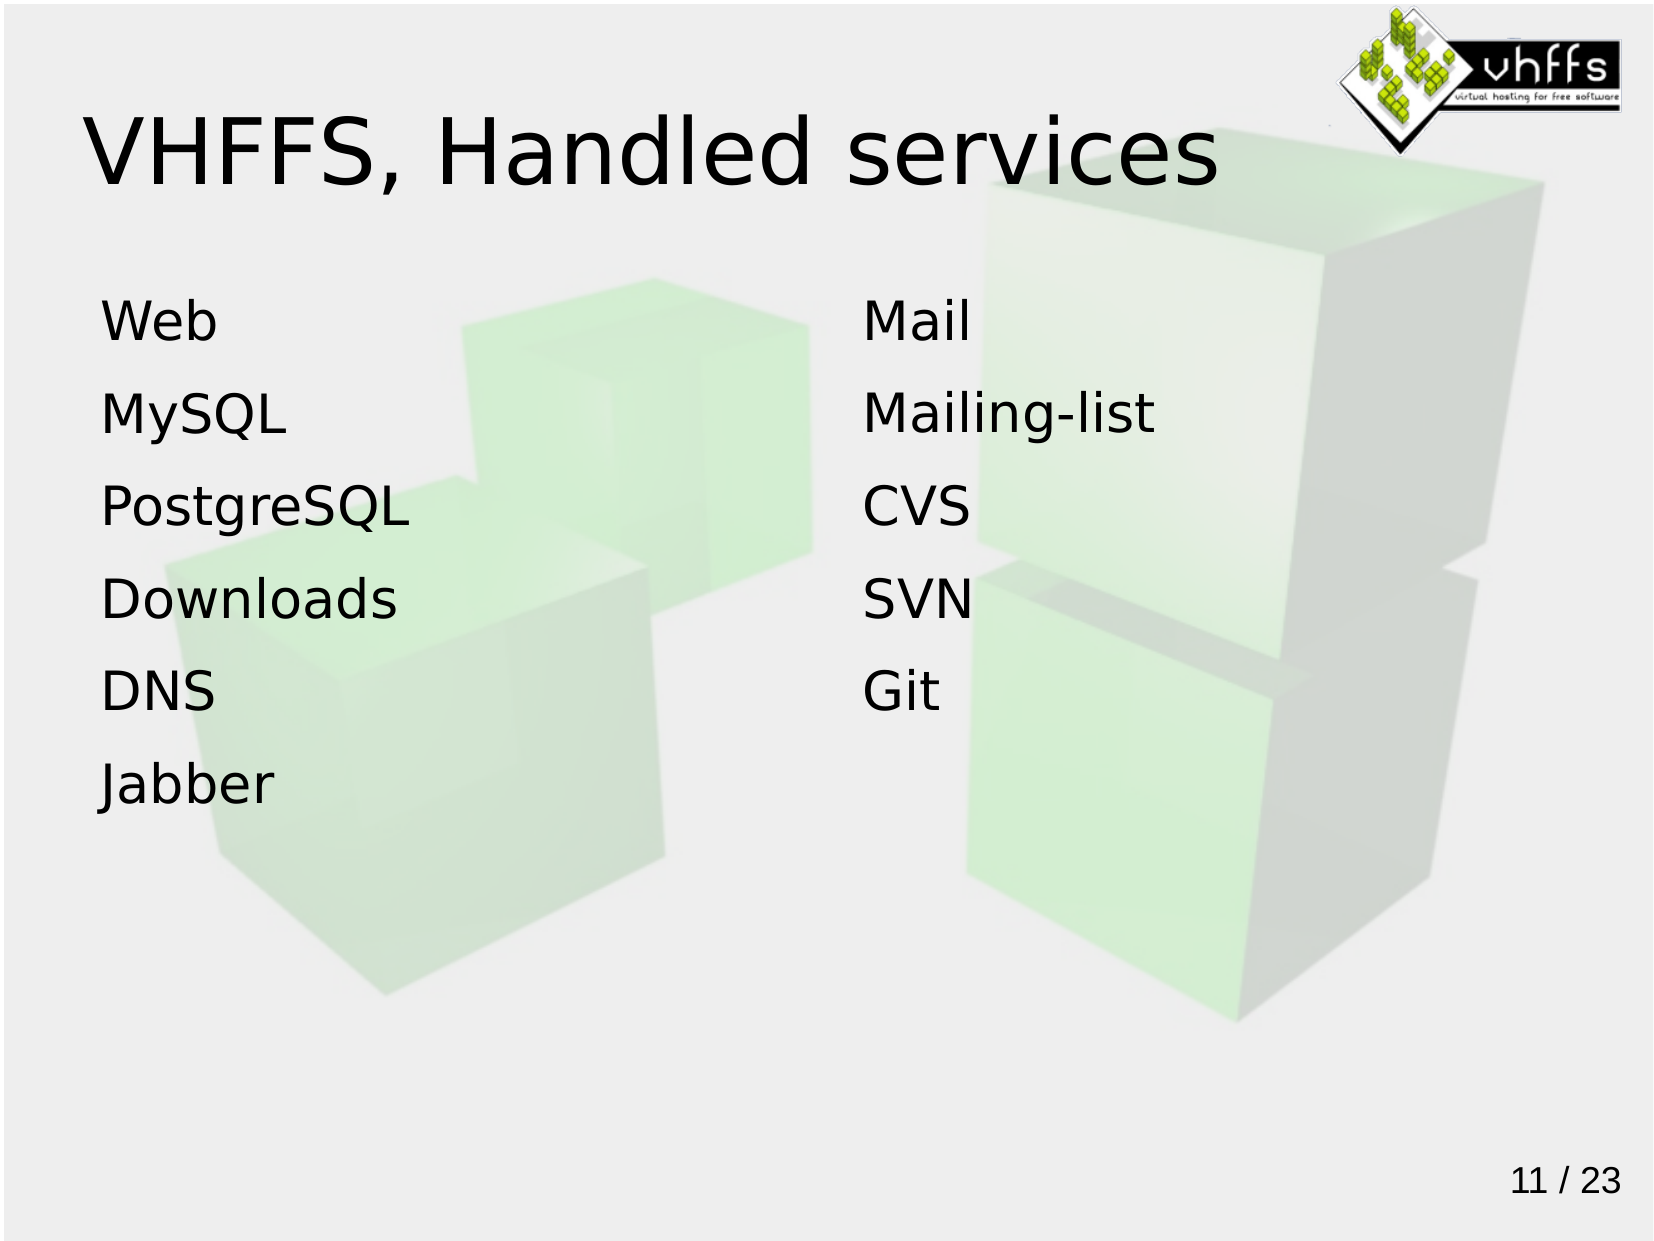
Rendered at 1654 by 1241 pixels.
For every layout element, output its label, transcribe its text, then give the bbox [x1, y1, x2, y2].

text_box <numéro> / 23 [1314, 1151, 1637, 1225]
list Web MySQL PostgreSQL Downloads DNS Jabber [82, 290, 680, 1095]
title VHFFS, Handled services [82, 49, 1571, 257]
picture [4, 0, 1654, 1241]
list Mail Mailing-list CVS SVN Git [845, 290, 1572, 1109]
